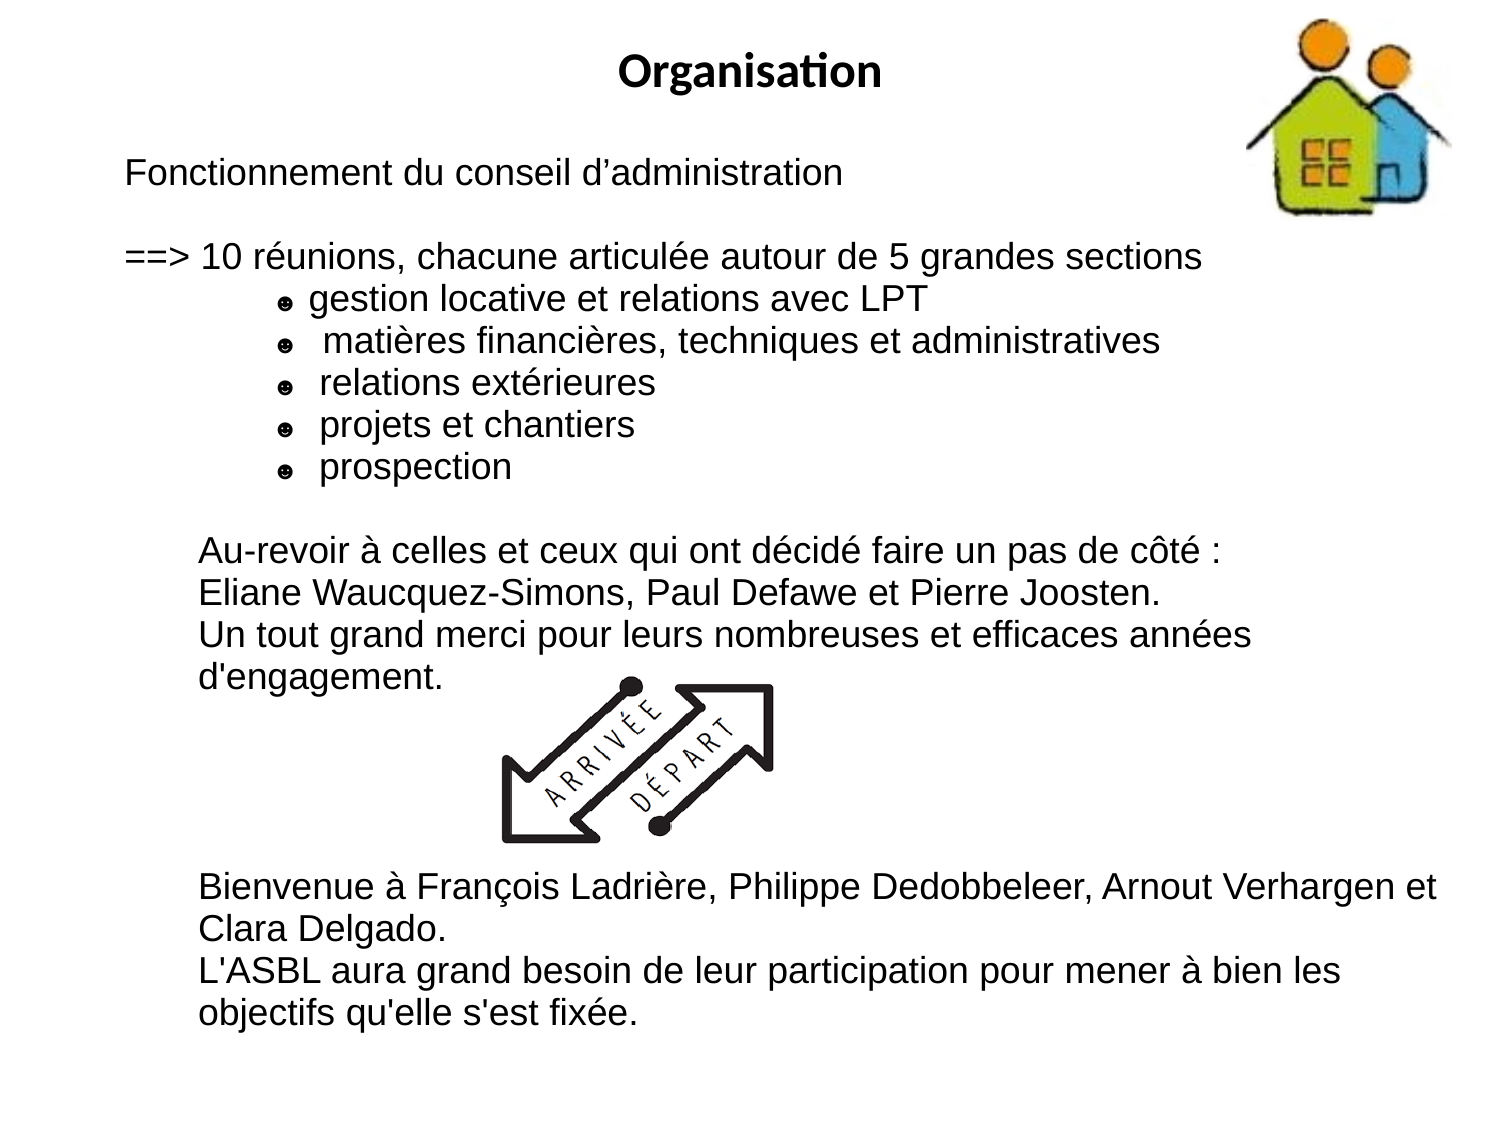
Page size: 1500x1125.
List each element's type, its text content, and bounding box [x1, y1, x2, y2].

text_box Organisation [603, 42, 905, 120]
picture [496, 673, 784, 851]
picture [1246, 18, 1452, 221]
text_box Fonctionnement du conseil d’administration ==> 10 réunions, chacune articulée autour de 5 grandes sections ☻ gestion locative et relations avec LPT ☻ matières financières, techniques et administratives ☻ relations extérieures ☻ projets et chantiers ☻ prospection Au-revoir à celles et ceux qui ont décidé faire un pas de côté : Eliane Waucquez-Simons, Paul Defawe et Pierre Joosten. Un tout grand merci pour leurs nombreuses et efficaces années d'engagement. Bienvenue à François Ladrière, Philippe Dedobbeleer, Arnout Verhargen et Clara Delgado. L'ASBL aura grand besoin de leur participation pour mener à bien les objectifs qu'elle s'est fixée. [34, 144, 1465, 591]
